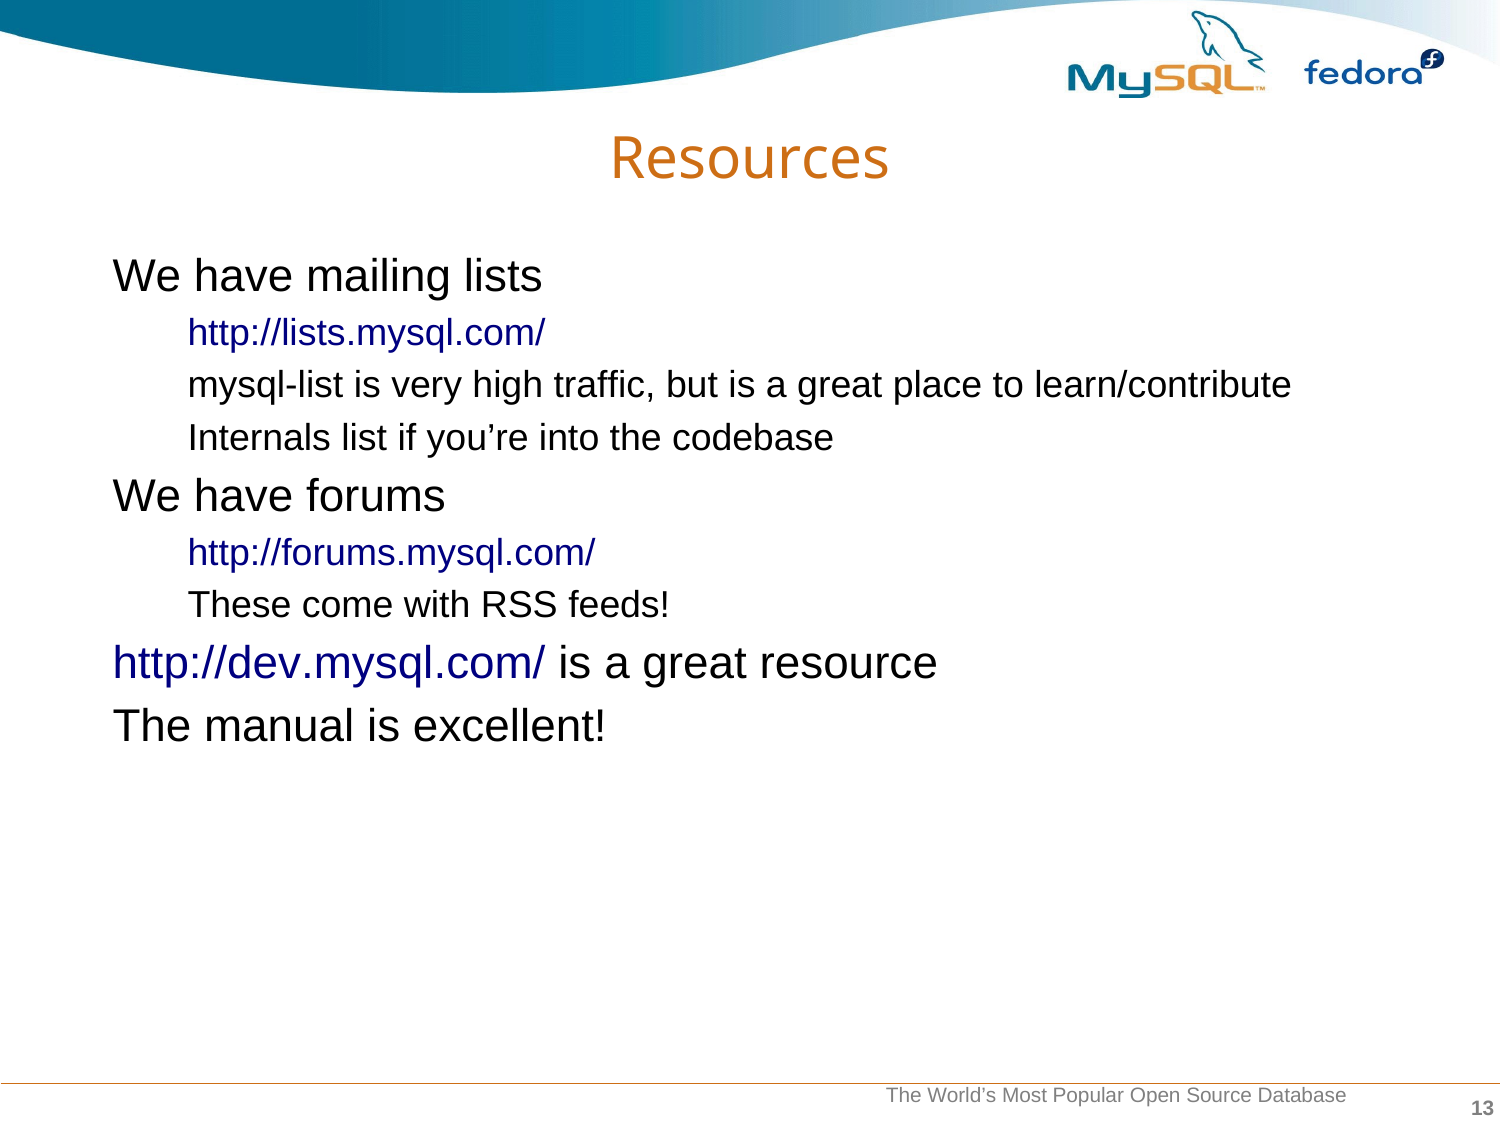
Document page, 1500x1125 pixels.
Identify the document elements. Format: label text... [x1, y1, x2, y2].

title Resources [0, 87, 1500, 226]
picture [0, 31, 326, 87]
picture [1098, 71, 1107, 87]
picture [1075, 71, 1085, 87]
picture [613, 0, 1500, 87]
list We have mailing lists http://lists.mysql.com/ mysql-list is very high traffic, but is a great place to learn/contribute Internals list if you’re into the codebase We have forums http://forums.mysql.com/ These come with RSS feeds! http://dev.mysql.com/ is a great resource The manual is excellent! [112, 249, 1388, 1113]
